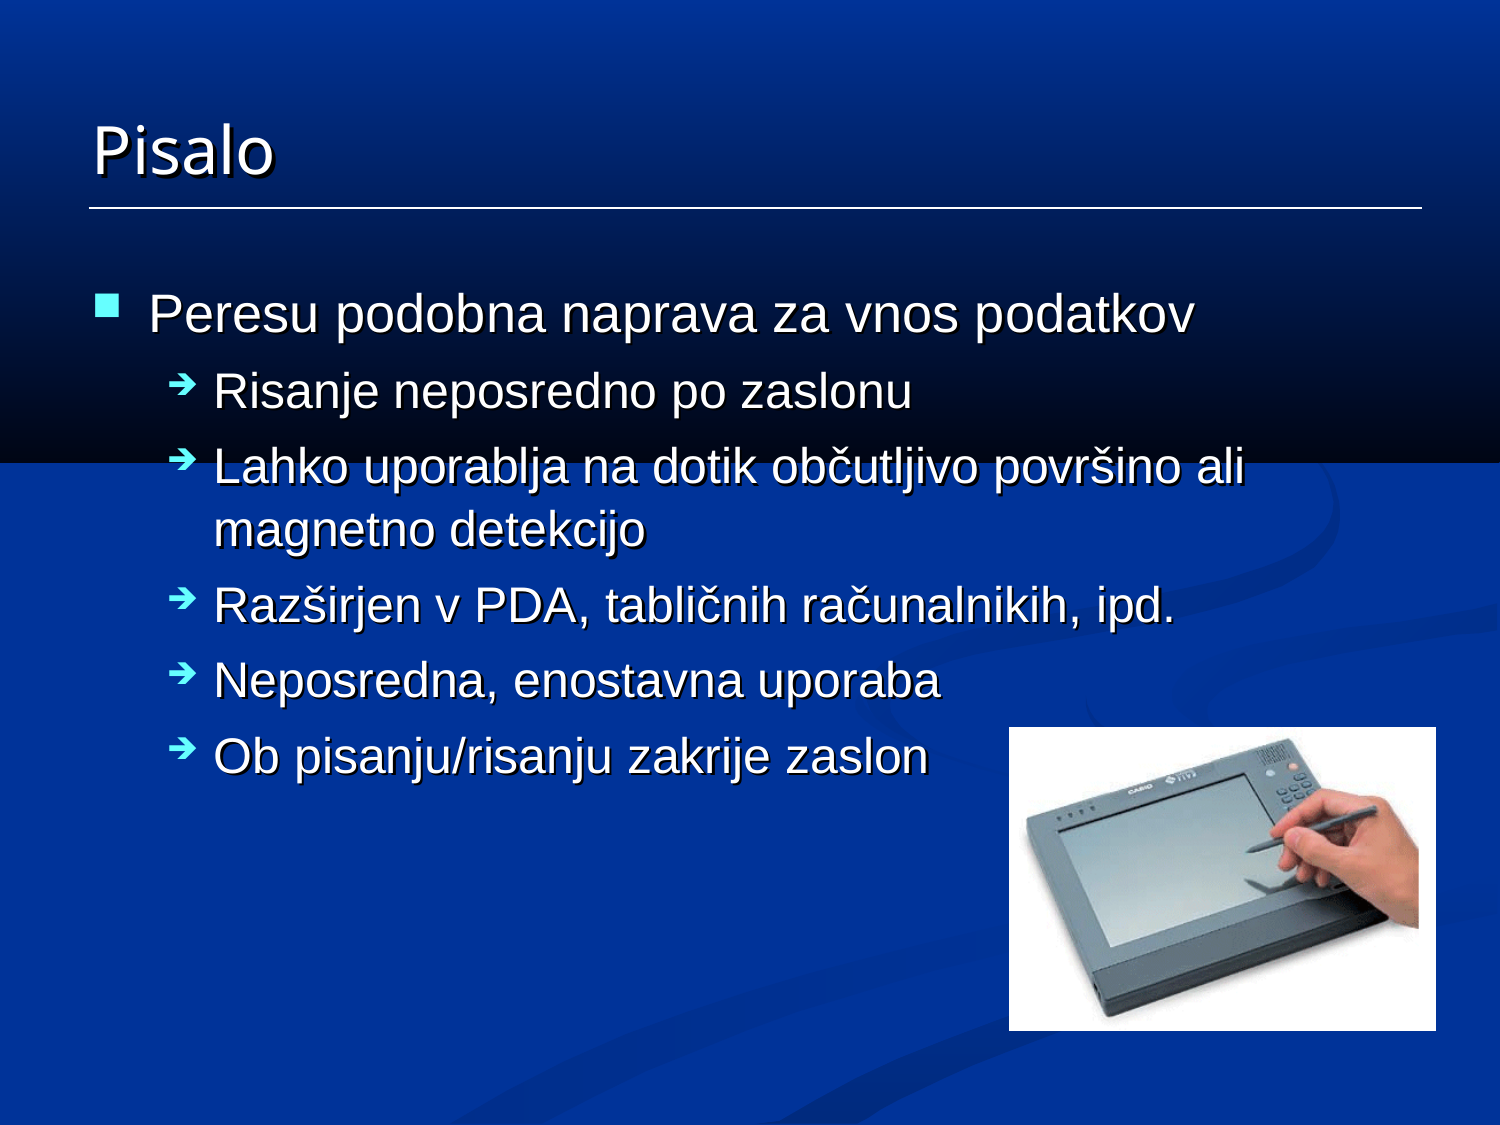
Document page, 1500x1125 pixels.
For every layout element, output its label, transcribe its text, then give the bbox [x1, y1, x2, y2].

picture [1009, 727, 1436, 1031]
text_box Pisalo [76, 54, 1352, 242]
list Peresu podobna naprava za vnos podatkov Risanje neposredno po zaslonu Lahko uporablja na dotik občutljivo površino ali magnetno detekcijo Razširjen v PDA, tabličnih računalnikih, ipd. Neposredna, enostavna uporaba Ob pisanju/risanju zakrije zaslon [76, 267, 1459, 1059]
